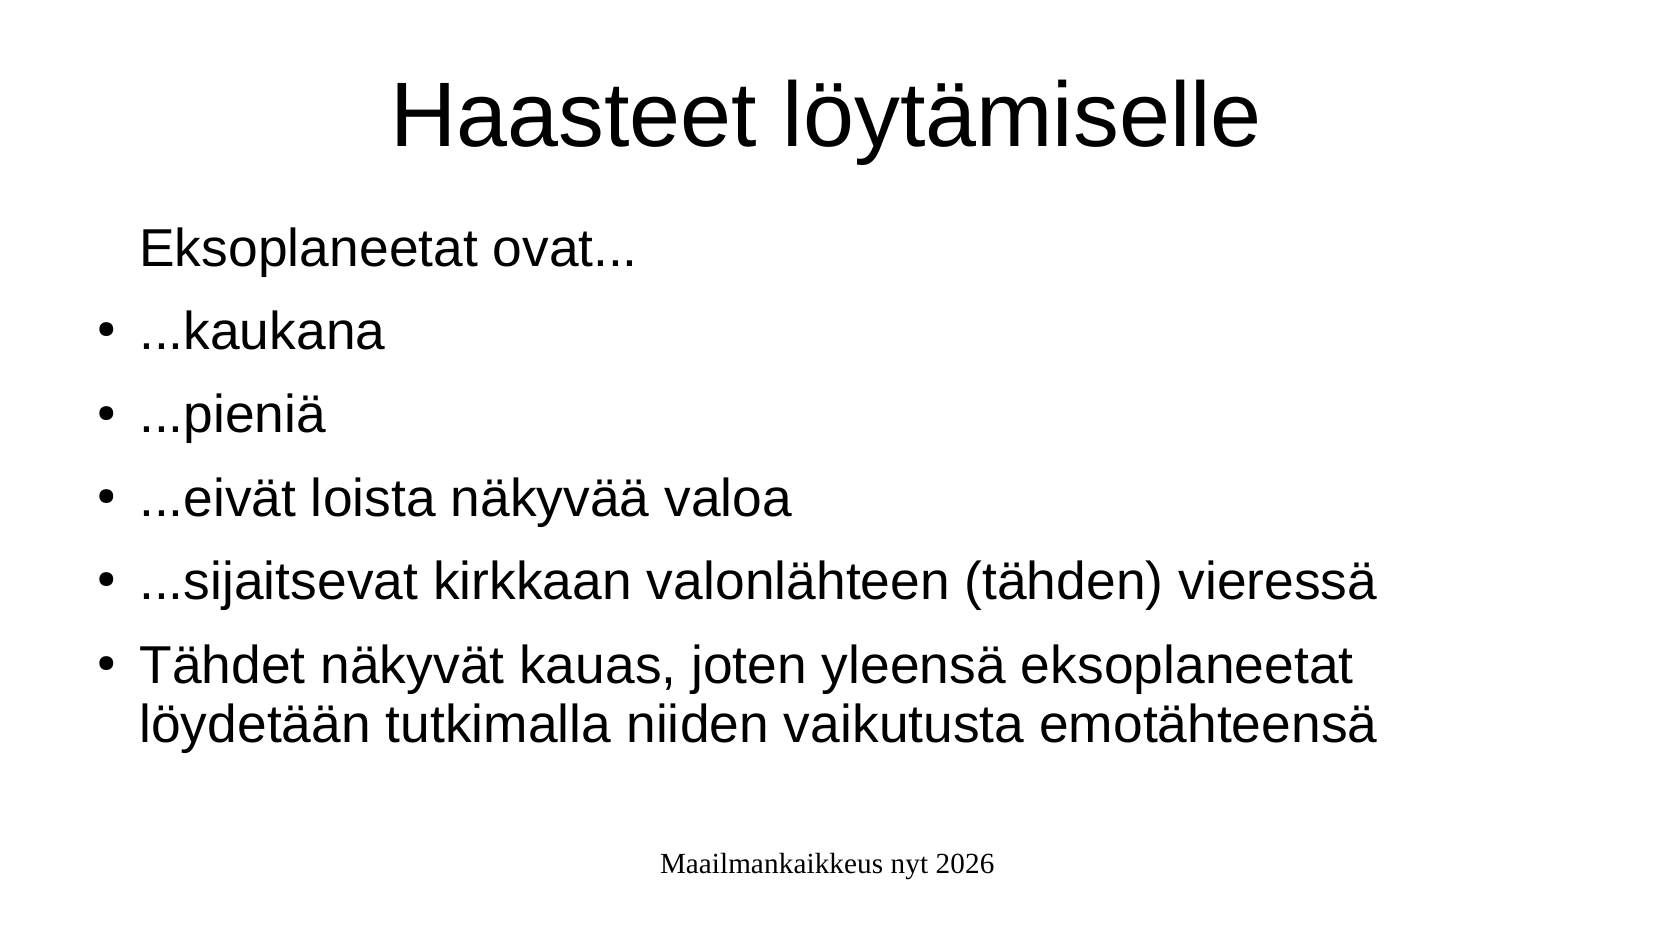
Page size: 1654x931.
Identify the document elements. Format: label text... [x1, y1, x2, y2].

list Eksoplaneetat ovat... ...kaukana ...pieniä ...eivät loista näkyvää valoa ...sijaitsevat kirkkaan valonlähteen (tähden) vieressä Tähdet näkyvät kauas, joten yleensä eksoplaneetat löydetään tutkimalla niiden vaikutusta emotähteensä [82, 217, 1571, 758]
title Haasteet löytämiselle [82, 37, 1571, 193]
